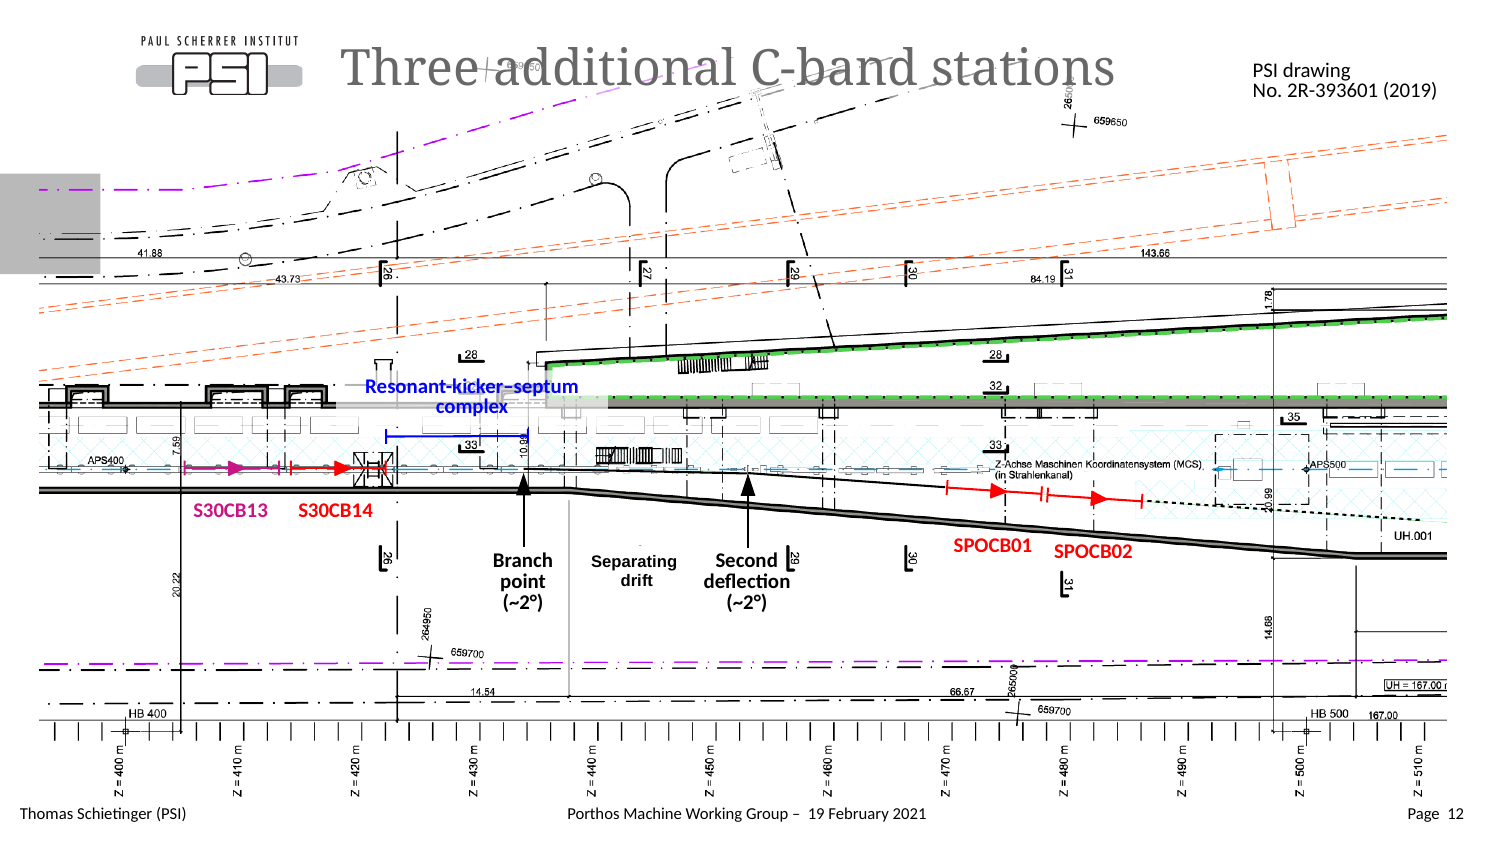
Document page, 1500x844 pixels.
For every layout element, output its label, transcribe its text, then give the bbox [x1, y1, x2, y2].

text_box S30CB14 [283, 494, 393, 530]
title Three additional C-band stations [340, 35, 1208, 98]
picture [39, 57, 1447, 819]
text_box Separating drift [573, 545, 701, 598]
text_box Second deflection (~2°) [686, 545, 807, 623]
text_box PSI drawing No. 2R-393601 (2019) [1237, 54, 1453, 114]
text_box S30CB13 [178, 494, 283, 530]
text_box Resonant-kicker–septum complex [336, 370, 608, 427]
text_box SPOCB02 [1039, 535, 1149, 572]
text_box Branch point (~2°) [468, 545, 578, 623]
text_box SPOCB01 [939, 529, 1049, 566]
